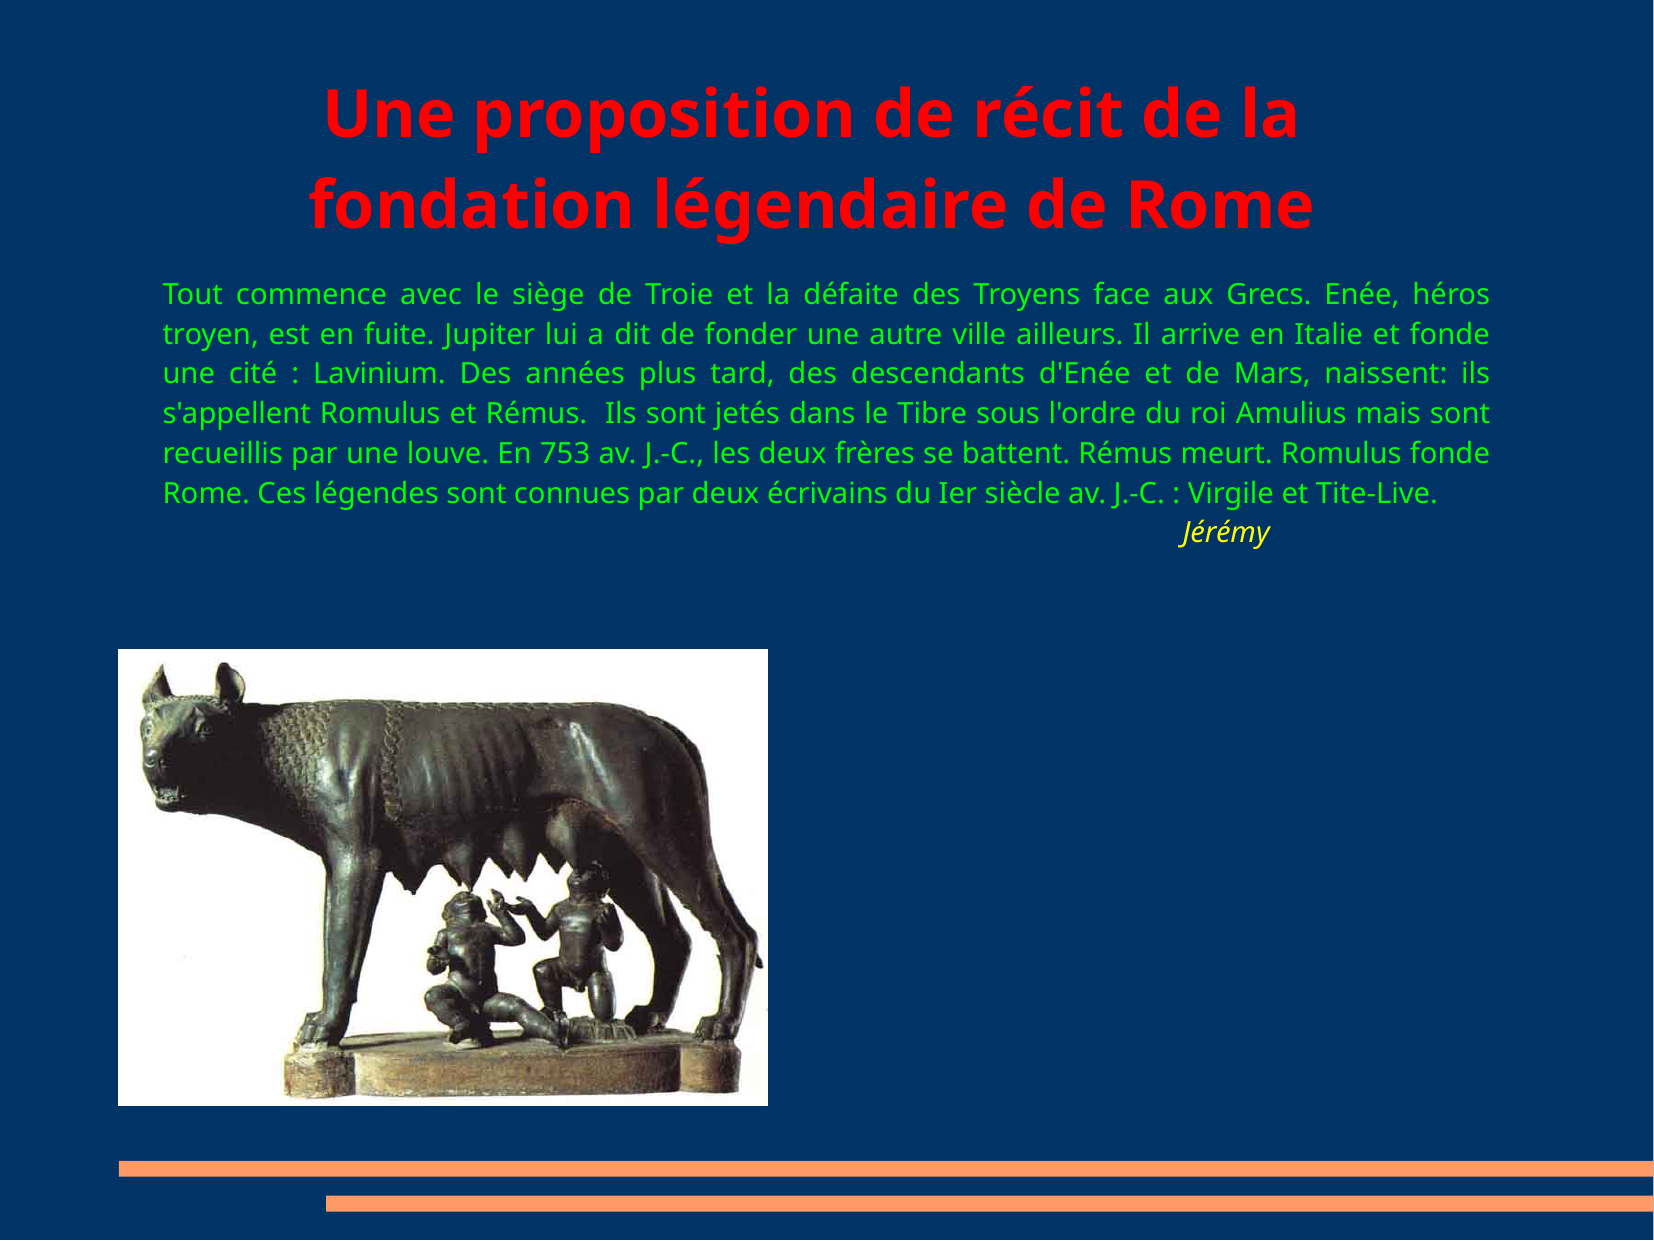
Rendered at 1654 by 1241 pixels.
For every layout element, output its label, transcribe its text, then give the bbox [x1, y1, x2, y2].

text_box Une proposition de récit de la fondation légendaire de Rome [177, 59, 1447, 226]
text_box Tout commence avec le siège de Troie et la défaite des Troyens face aux Grecs. Enée, héros troyen, est en fuite. Jupiter lui a dit de fonder une autre ville ailleurs. Il arrive en Italie et fonde une cité : Lavinium. Des années plus tard, des descendants d'Enée et de Mars, naissent: ils s'appellent Romulus et Rémus. Ils sont jetés dans le Tibre sous l'ordre du roi Amulius mais sont recueillis par une louve. En 753 av. J.-C., les deux frères se battent. Rémus meurt. Romulus fonde Rome. Ces légendes sont connues par deux écrivains du Ier siècle av. J.-C. : Virgile et Tite-Live. Jérémy [147, 265, 1506, 566]
picture [118, 649, 768, 1106]
